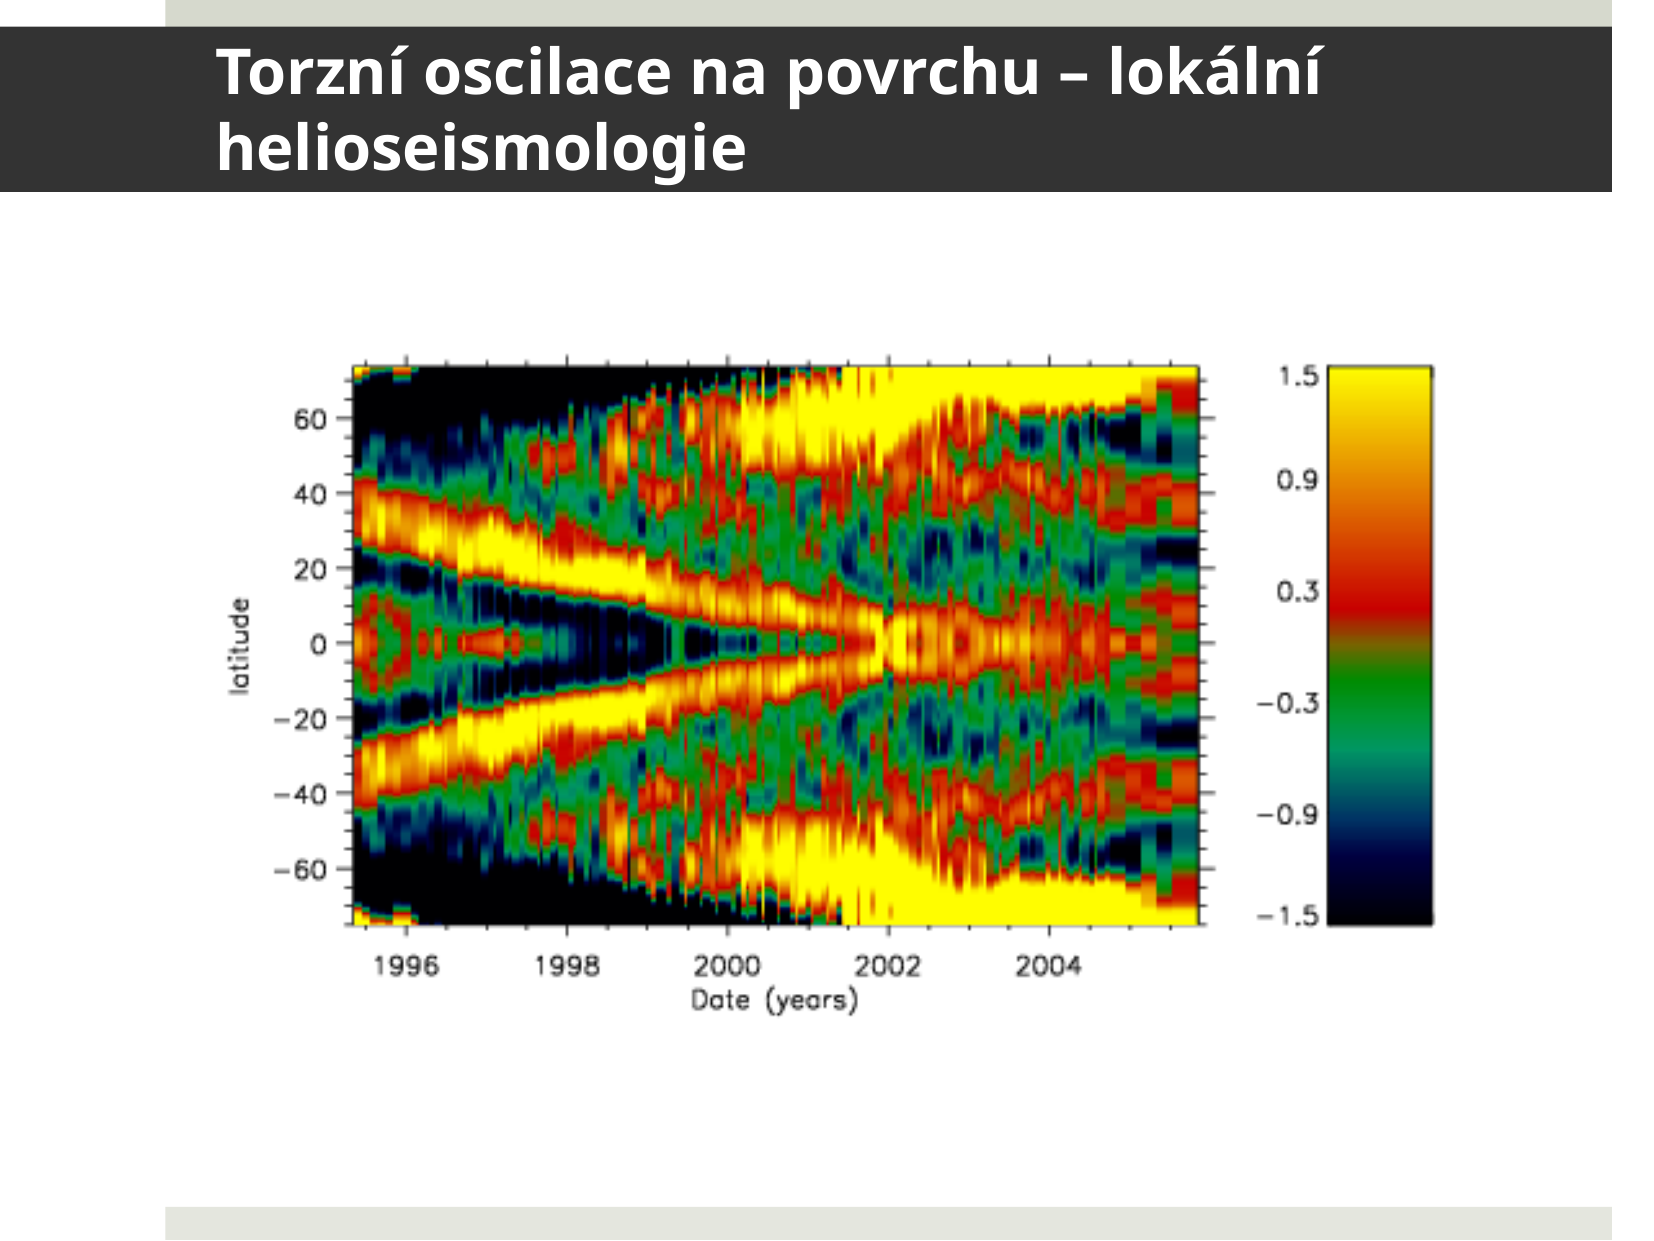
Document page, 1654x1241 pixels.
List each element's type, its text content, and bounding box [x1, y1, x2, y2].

title Torzní oscilace na povrchu – lokální helioseismologie [0, 26, 1612, 192]
picture [159, 293, 1459, 1037]
